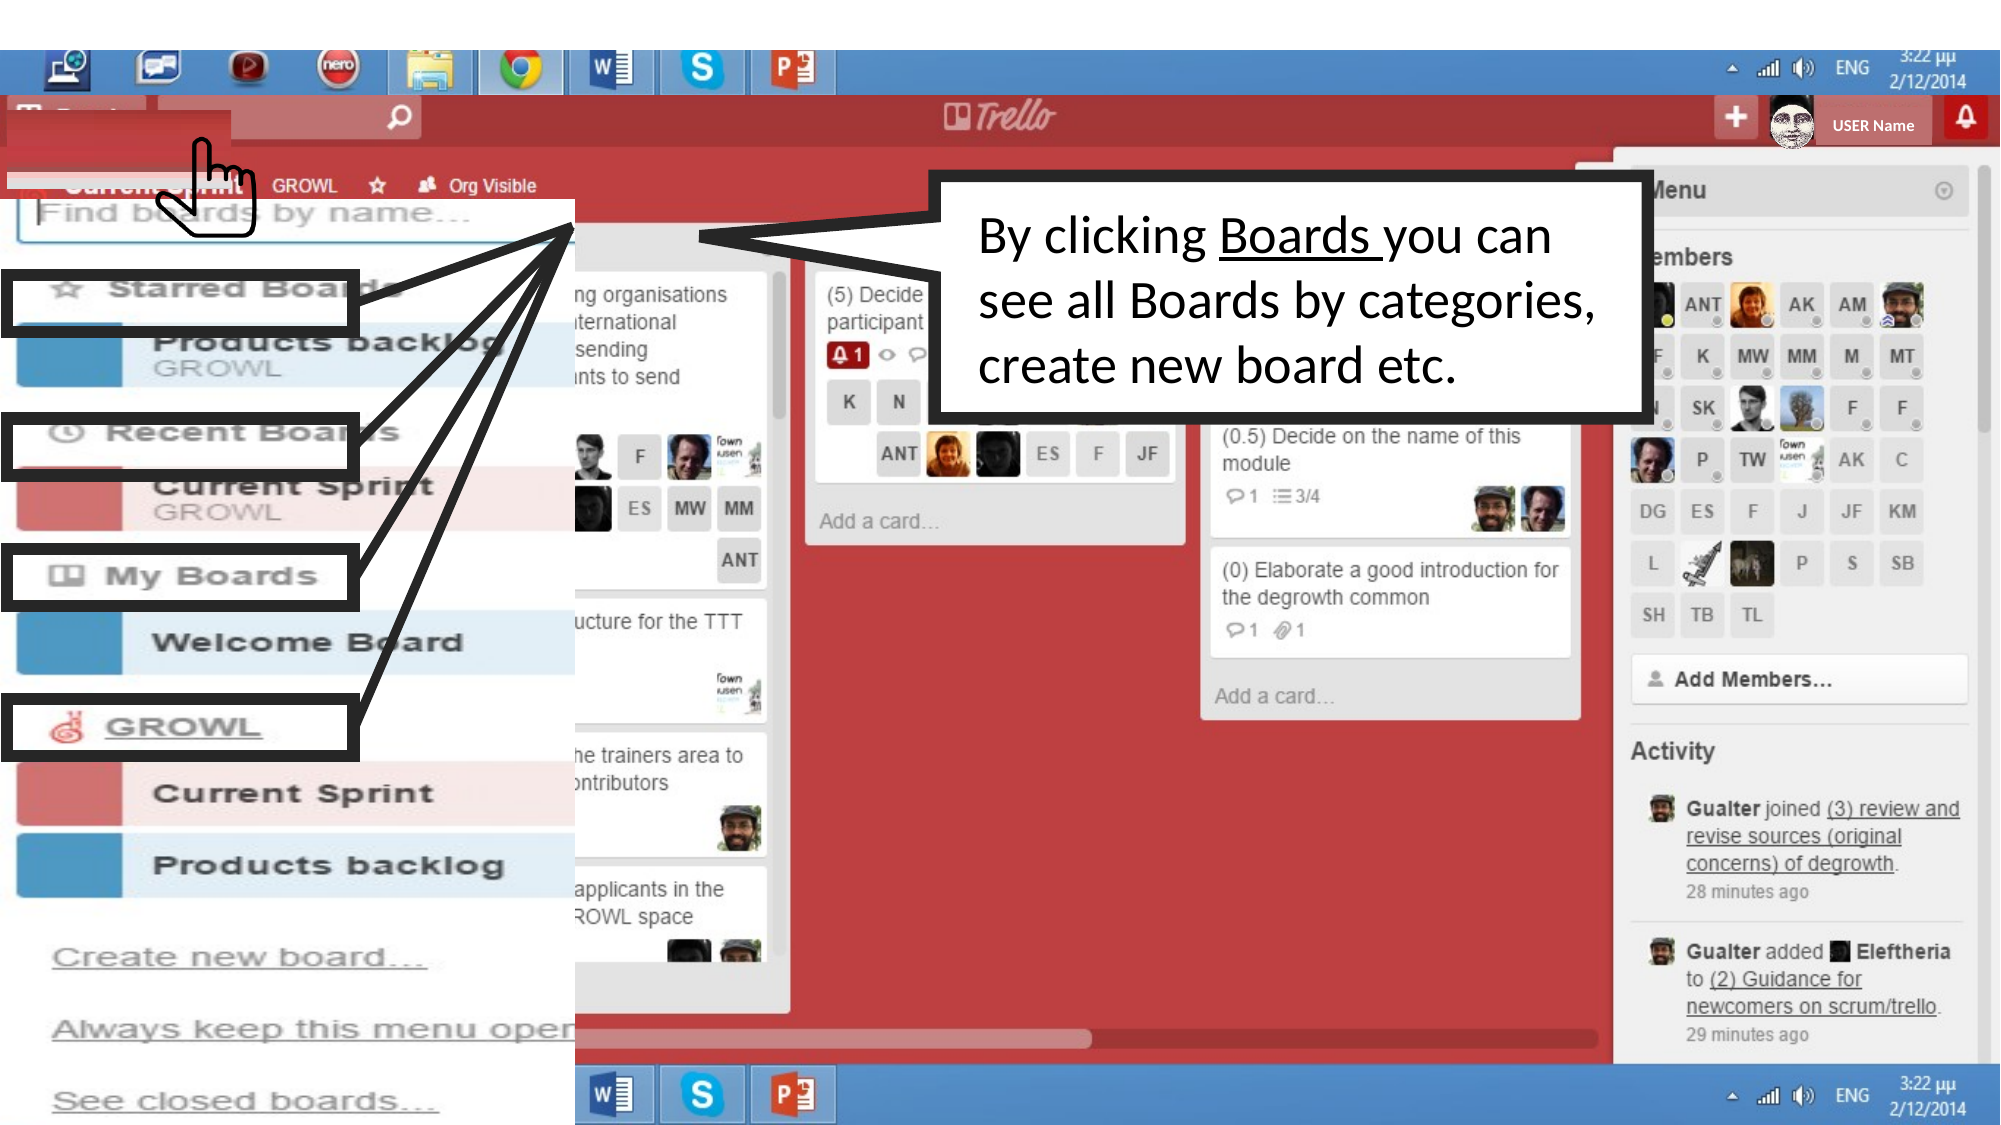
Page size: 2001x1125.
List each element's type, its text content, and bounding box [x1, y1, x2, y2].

text_box USER Name [1816, 107, 1932, 145]
text_box [699, 175, 1648, 419]
picture [0, 50, 2000, 1125]
picture [692, 50, 714, 82]
text_box By clicking Boards you can see all Boards by categories, create new board etc. [964, 192, 1621, 403]
